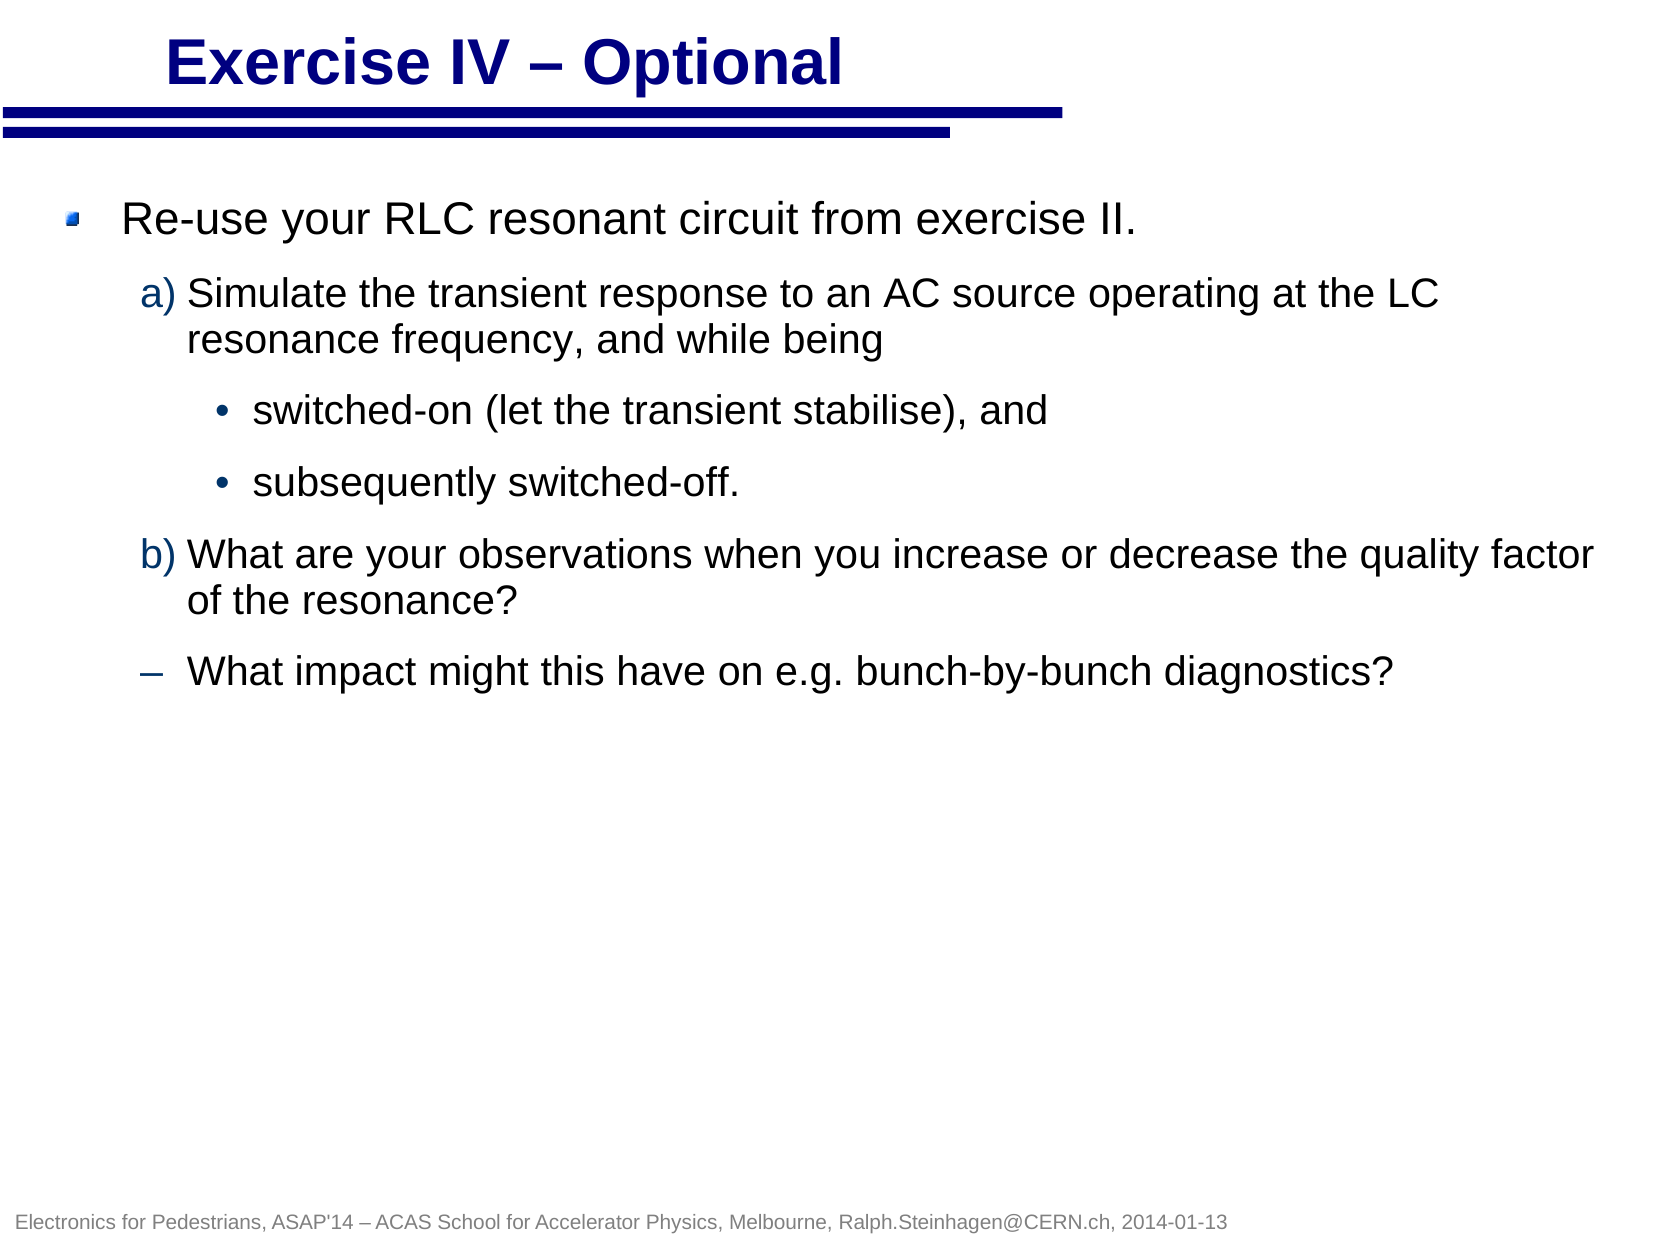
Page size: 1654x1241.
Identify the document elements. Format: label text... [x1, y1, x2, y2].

title Exercise IV – Optional [165, 0, 1323, 124]
list Re-use your RLC resonant circuit from exercise II. Simulate the transient response to an AC source operating at the LC resonance frequency, and while being switched-on (let the transient stabilise), and subsequently switched-off. What are your observations when you increase or decrease the quality factor of the resonance? What impact might this have on e.g. bunch-by-bunch diagnostics? [65, 192, 1628, 1205]
